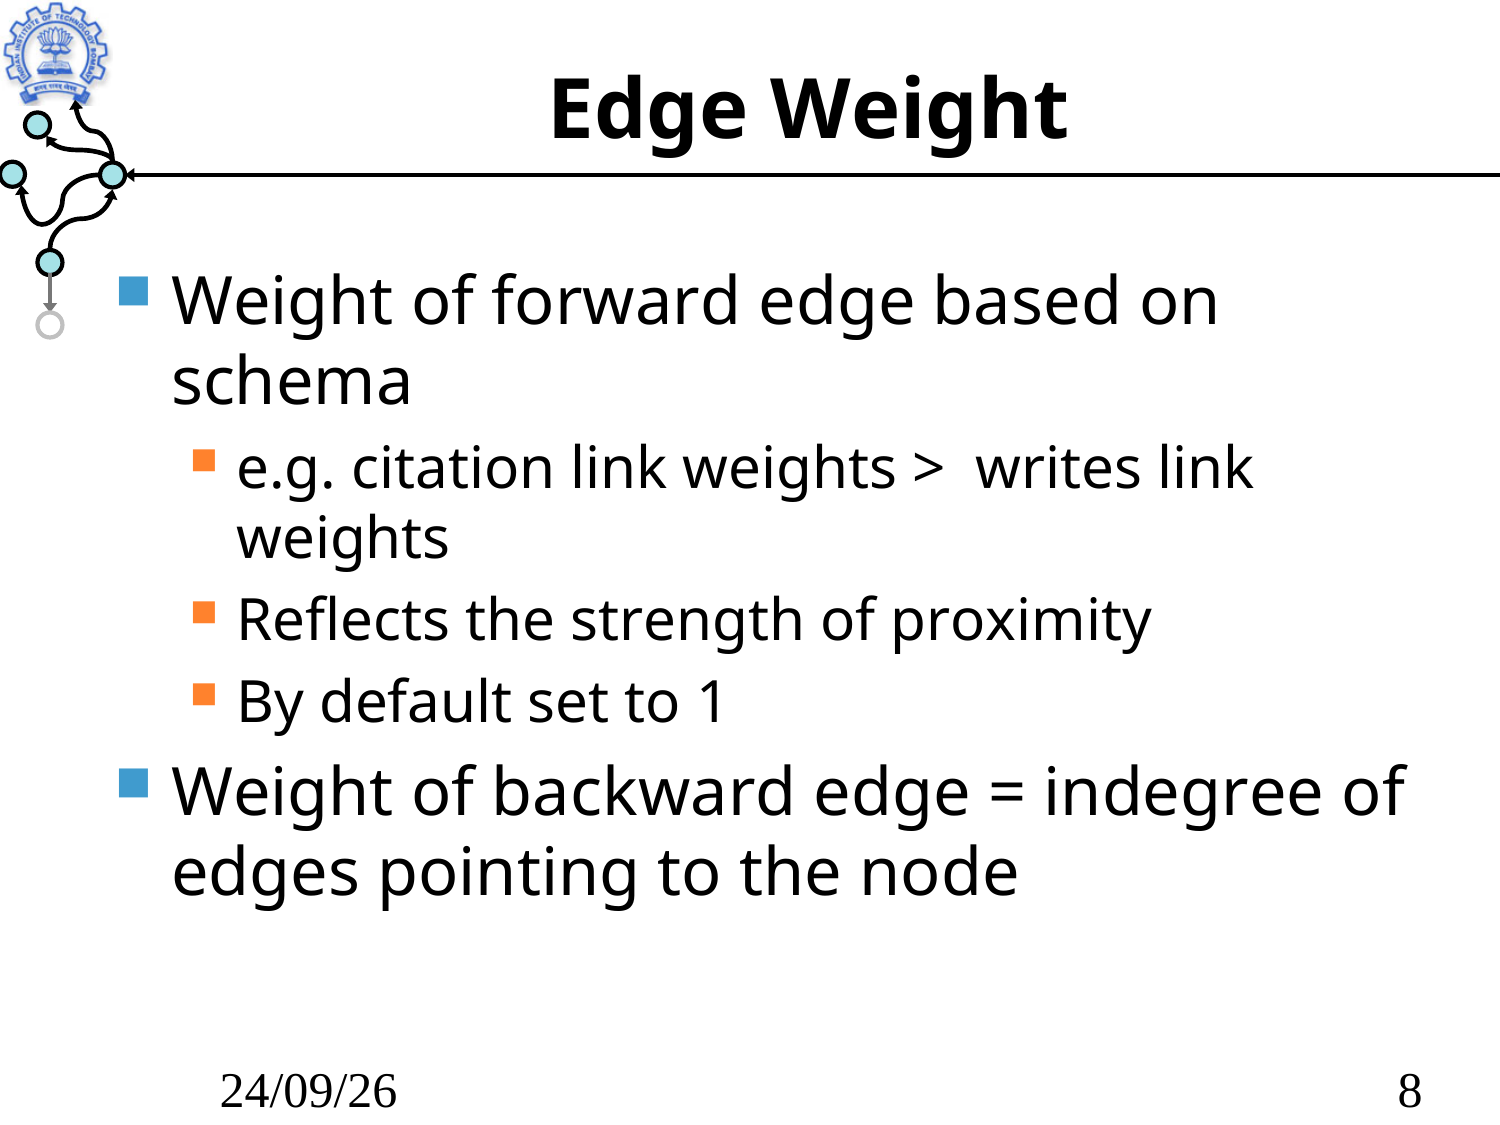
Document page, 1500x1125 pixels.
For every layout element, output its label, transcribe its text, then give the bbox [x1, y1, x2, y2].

picture [0, 0, 113, 106]
title Edge Weight [167, 24, 1450, 163]
list Weight of forward edge based on schema e.g. citation link weights > writes link weights Reflects the strength of proximity By default set to 1 Weight of backward edge = indegree of edges pointing to the node [99, 249, 1476, 1050]
